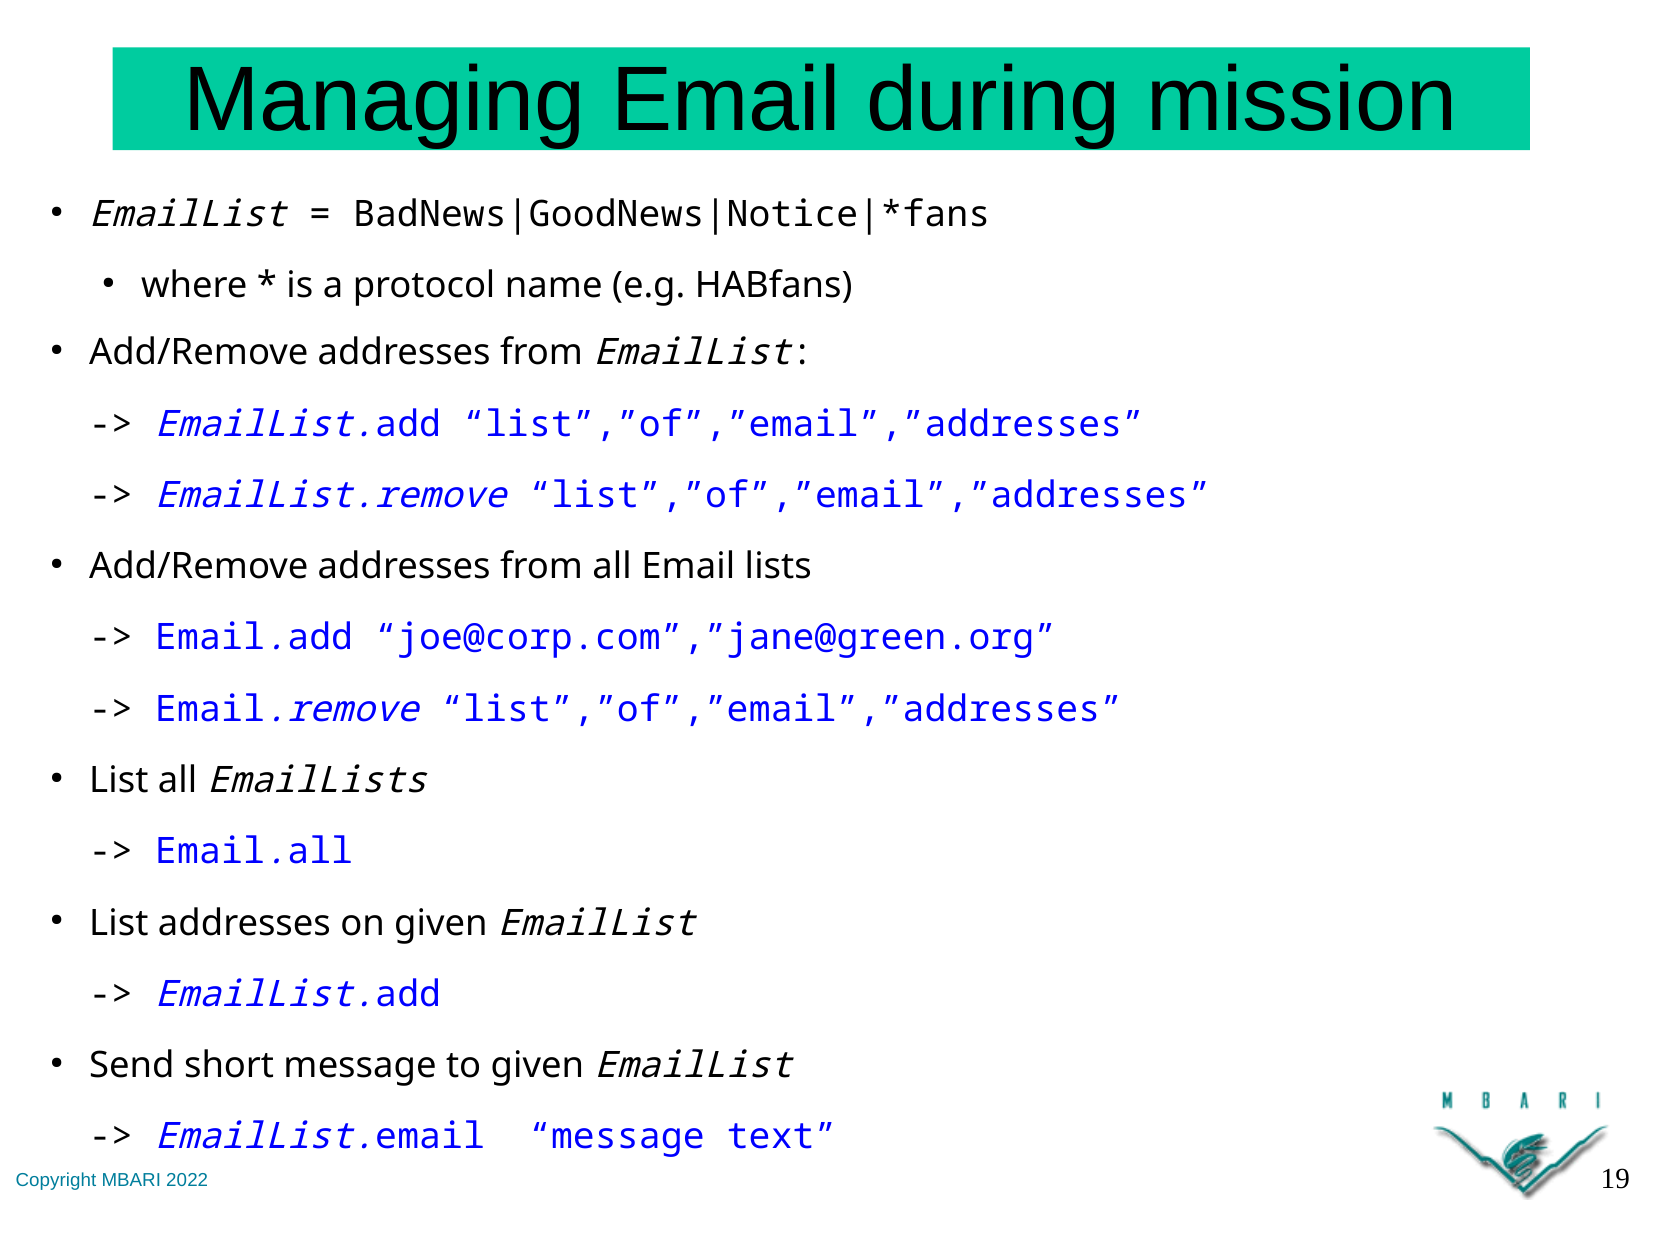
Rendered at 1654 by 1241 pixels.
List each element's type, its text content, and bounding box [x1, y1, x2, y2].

title Managing Email during mission [112, 47, 1530, 151]
list EmailList = BadNews|GoodNews|Notice|*fans where * is a protocol name (e.g. HABfans) Add/Remove addresses from EmailList: -> EmailList.add “list”,”of”,”email”,”addresses” -> EmailList.remove “list”,”of”,”email”,”addresses” Add/Remove addresses from all Email lists -> Email.add “joe@corp.com”,”jane@green.org” -> Email.remove “list”,”of”,”email”,”addresses” List all EmailLists -> Email.all List addresses on given EmailList -> EmailList.add Send short message to given EmailList -> EmailList.email “message text” [37, 187, 1613, 1163]
picture [1426, 1163, 1613, 1200]
